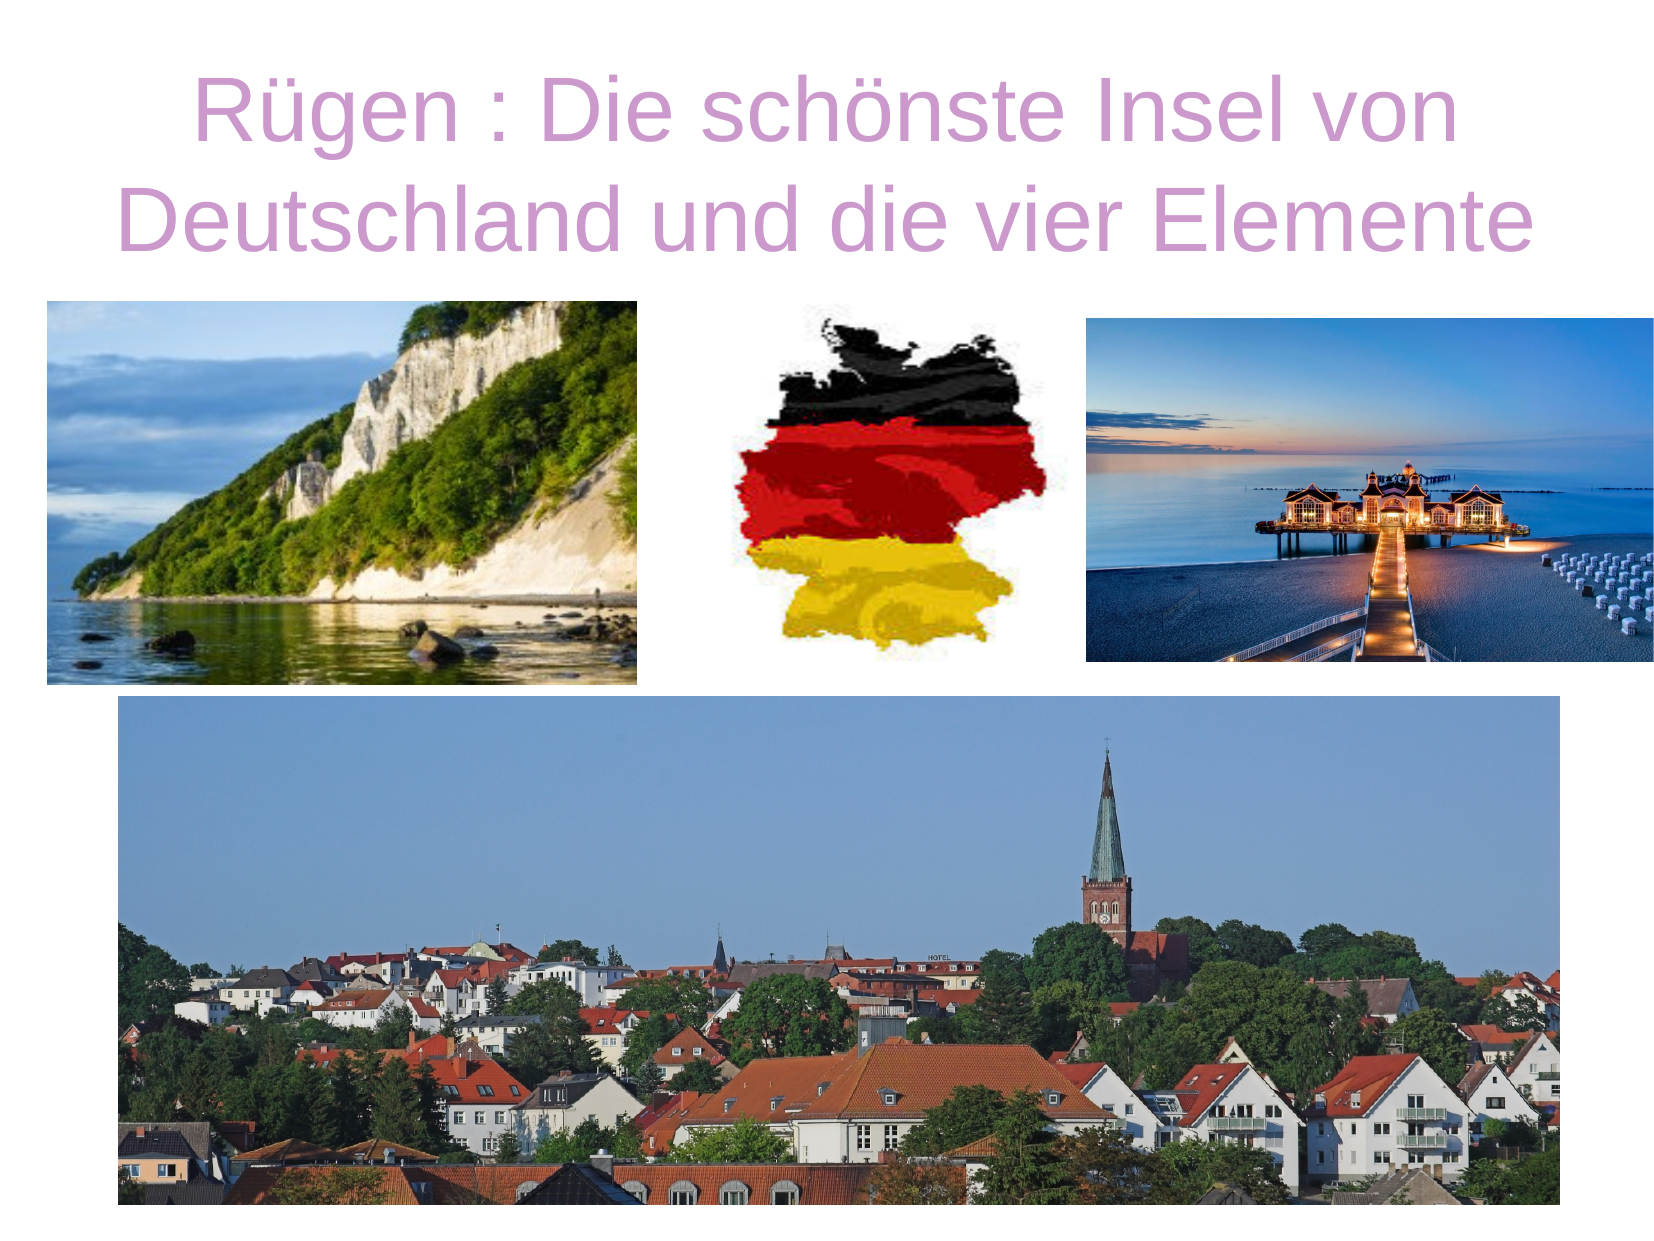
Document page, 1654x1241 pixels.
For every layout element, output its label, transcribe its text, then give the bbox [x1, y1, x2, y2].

title Rügen : Die schönste Insel von Deutschland und die vier Elemente [82, 49, 1571, 257]
picture [118, 696, 1560, 1205]
picture [47, 286, 1654, 686]
